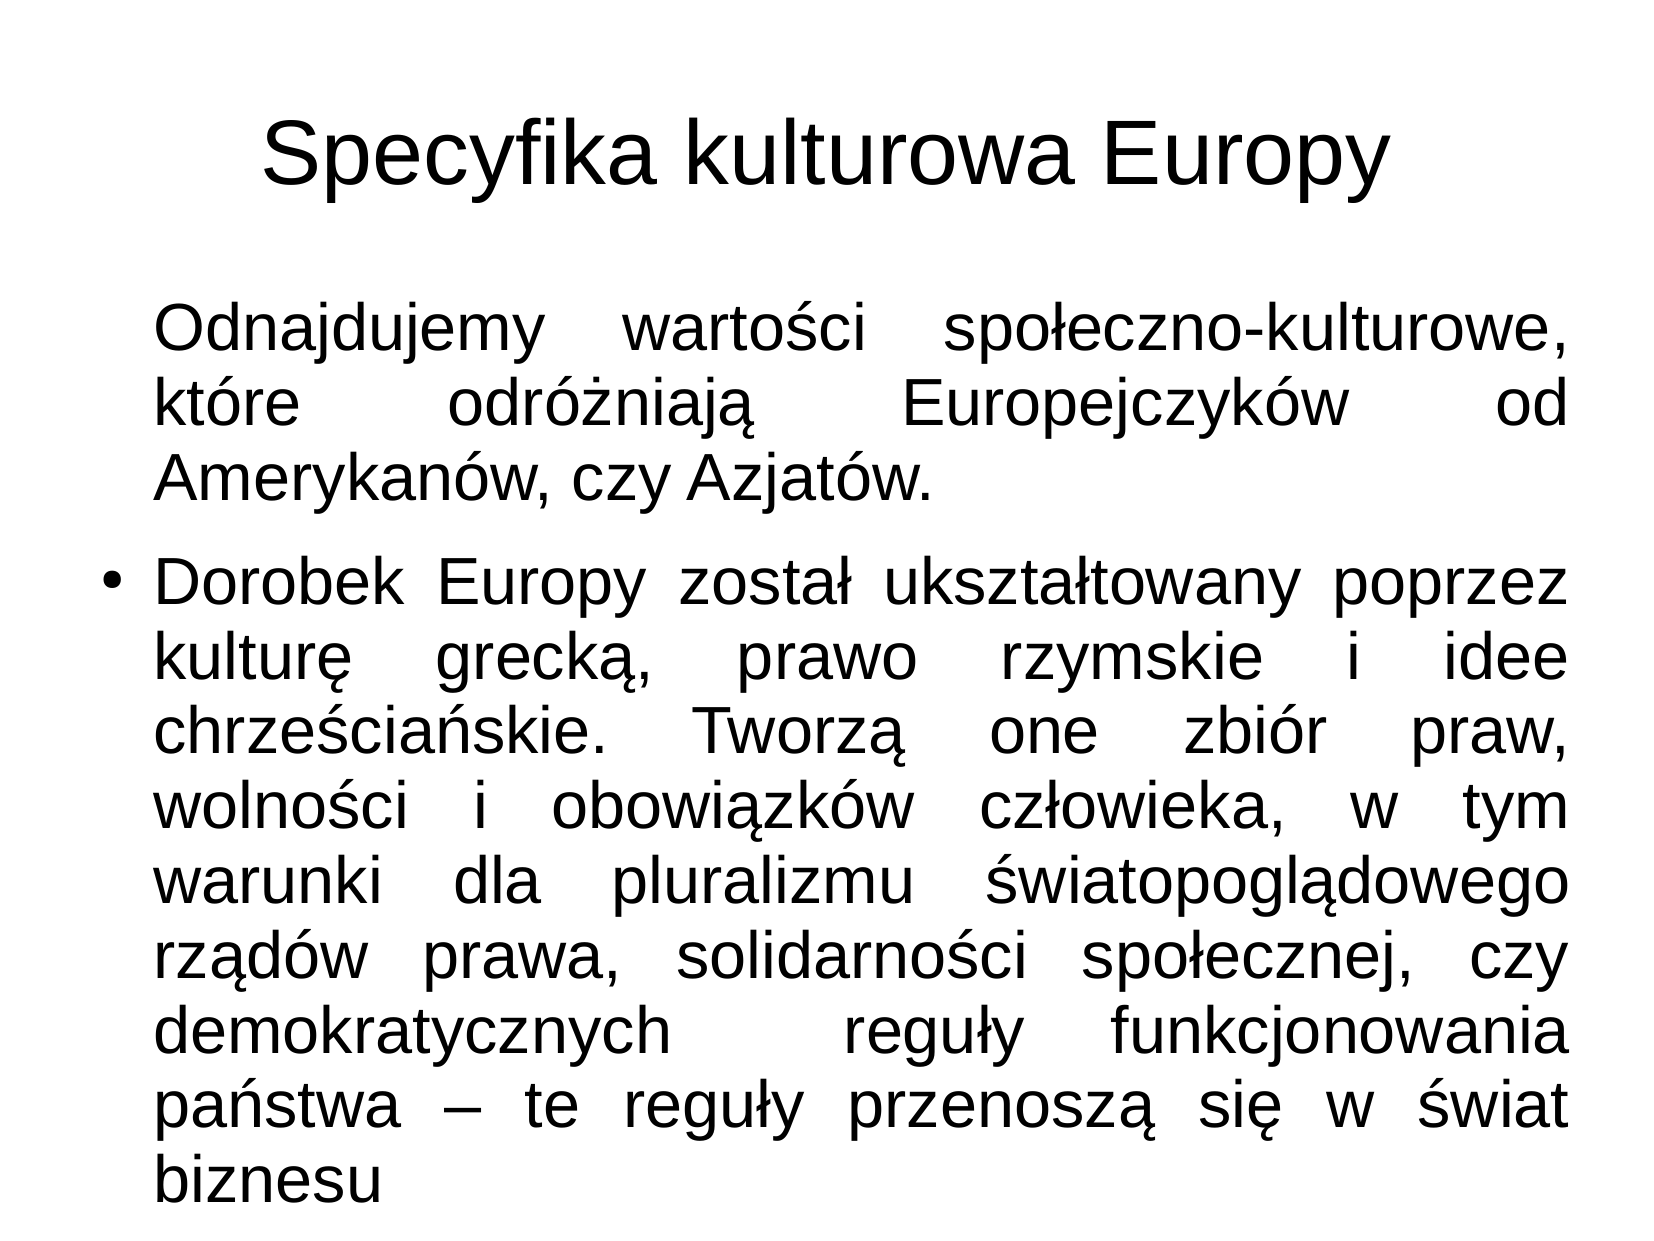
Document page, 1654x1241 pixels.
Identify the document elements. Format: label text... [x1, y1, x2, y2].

list Odnajdujemy wartości społeczno-kulturowe, które odróżniają Europejczyków od Amerykanów, czy Azjatów. Dorobek Europy został ukształtowany poprzez kulturę grecką, prawo rzymskie i idee chrześciańskie. Tworzą one zbiór praw, wolności i obowiązków człowieka, w tym warunki dla pluralizmu światopoglądowego rządów prawa, solidarności społecznej, czy demokratycznych reguły funkcjonowania państwa – te reguły przenoszą się w świat biznesu [82, 290, 1571, 1217]
title Specyfika kulturowa Europy [82, 49, 1571, 257]
